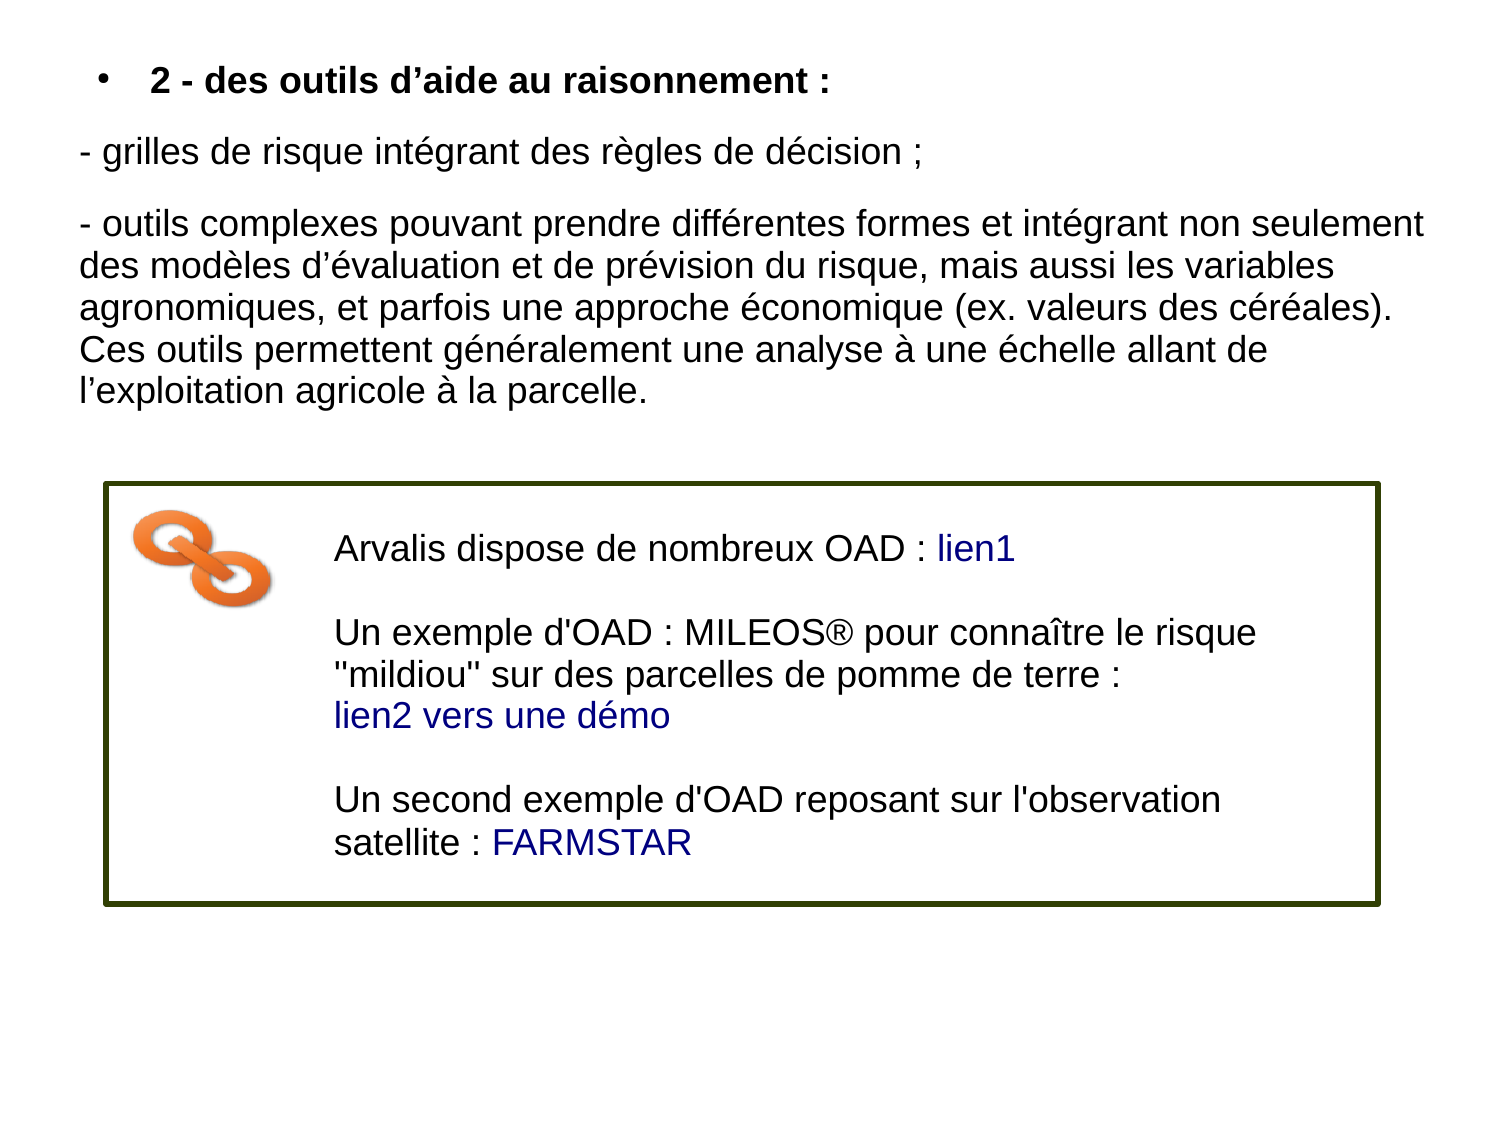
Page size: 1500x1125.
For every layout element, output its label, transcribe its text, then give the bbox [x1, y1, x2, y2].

list 2 - des outils d’aide au raisonnement : - grilles de risque intégrant des règles de décision ; - outils complexes pouvant prendre différentes formes et intégrant non seulement des modèles d’évaluation et de prévision du risque, mais aussi les variables agronomiques, et parfois une approche économique (ex. valeurs des céréales). Ces outils permettent généralement une analyse à une échelle allant de l’exploitation agricole à la parcelle. [79, 59, 1430, 904]
text_box Arvalis dispose de nombreux OAD : lien1 Un exemple d'OAD : MILEOS® pour connaître le risque ''mildiou'' sur des parcelles de pomme de terre : lien2 vers une démo Un second exemple d'OAD reposant sur l'observation satellite : FARMSTAR [318, 519, 1347, 913]
list 2 - des outils d’aide au raisonnement : - grilles de risque intégrant des règles de décision ; - outils complexes pouvant prendre différentes formes et intégrant non seulement des modèles d’évaluation et de prévision du risque, mais aussi les variables agronomiques, et parfois une approche économique (ex. valeurs des céréales). Ces outils permettent généralement une analyse à une échelle allant de l’exploitation agricole à la parcelle. [109, 486, 1375, 901]
picture [123, 503, 284, 615]
